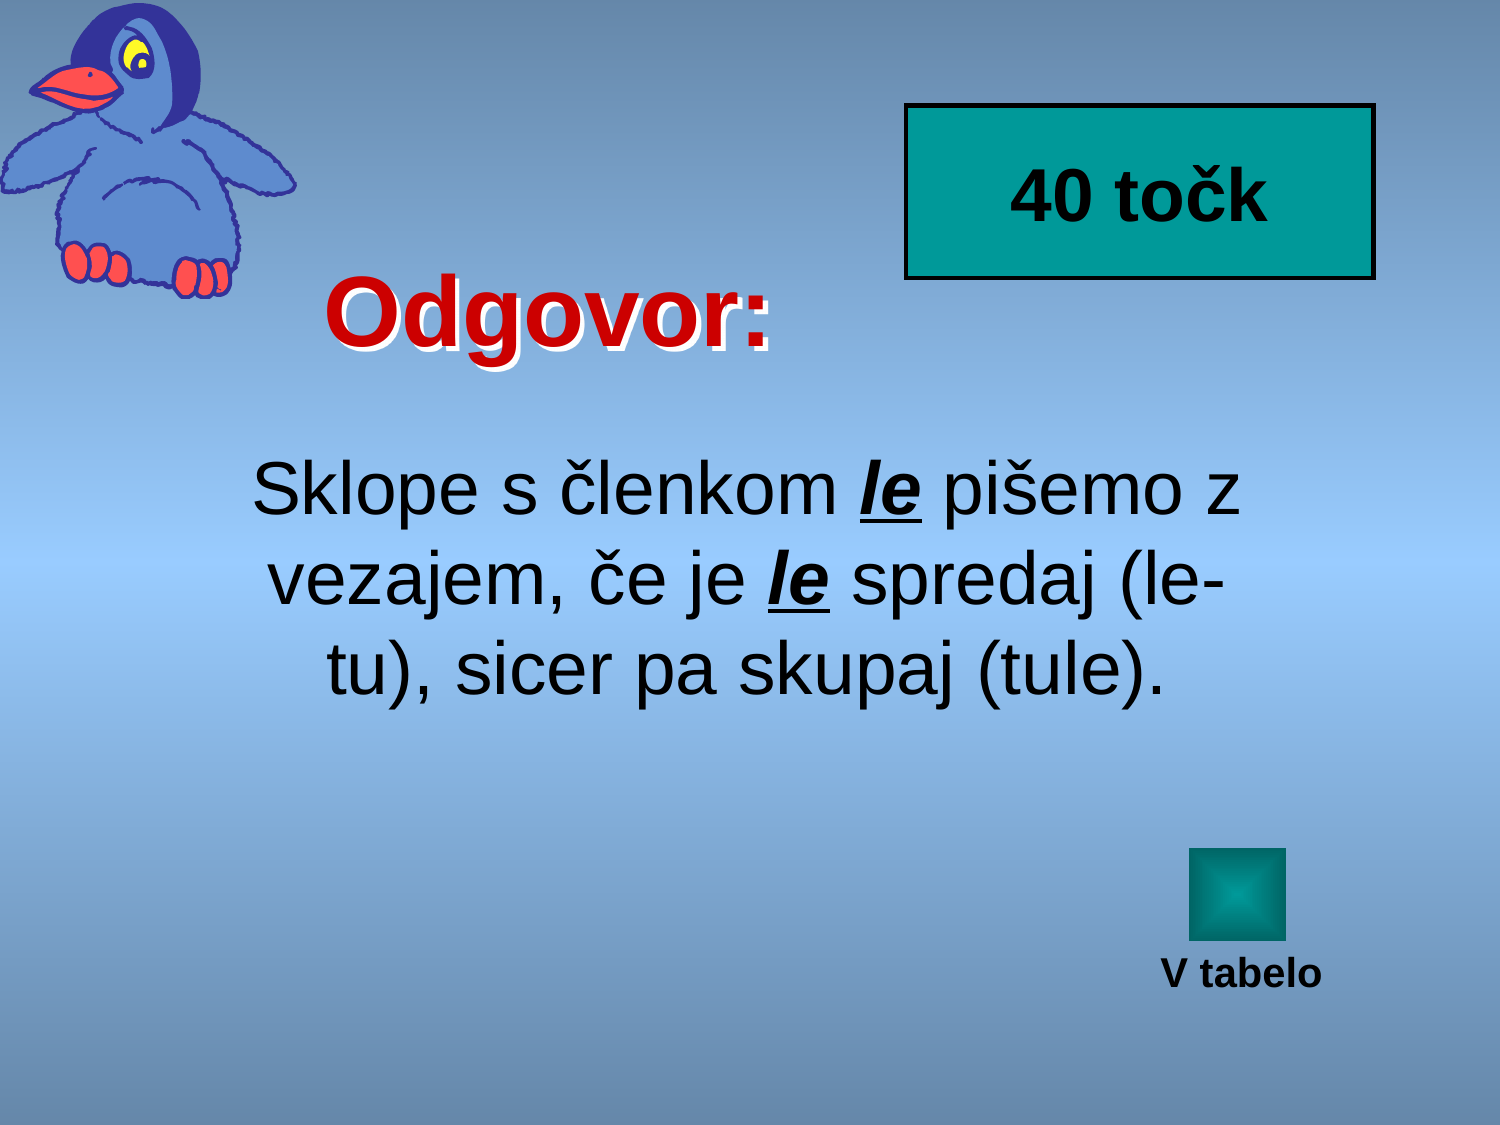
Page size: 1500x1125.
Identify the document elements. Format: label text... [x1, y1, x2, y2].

title Odgovor: [308, 226, 856, 387]
text_box 40 točk [905, 105, 1374, 279]
text_box [1189, 848, 1286, 941]
text_box Sklope s členkom le pišemo z vezajem, če je le spredaj (le-tu), sicer pa skupaj (tule). [226, 431, 1268, 717]
text_box V tabelo [1067, 938, 1416, 1004]
